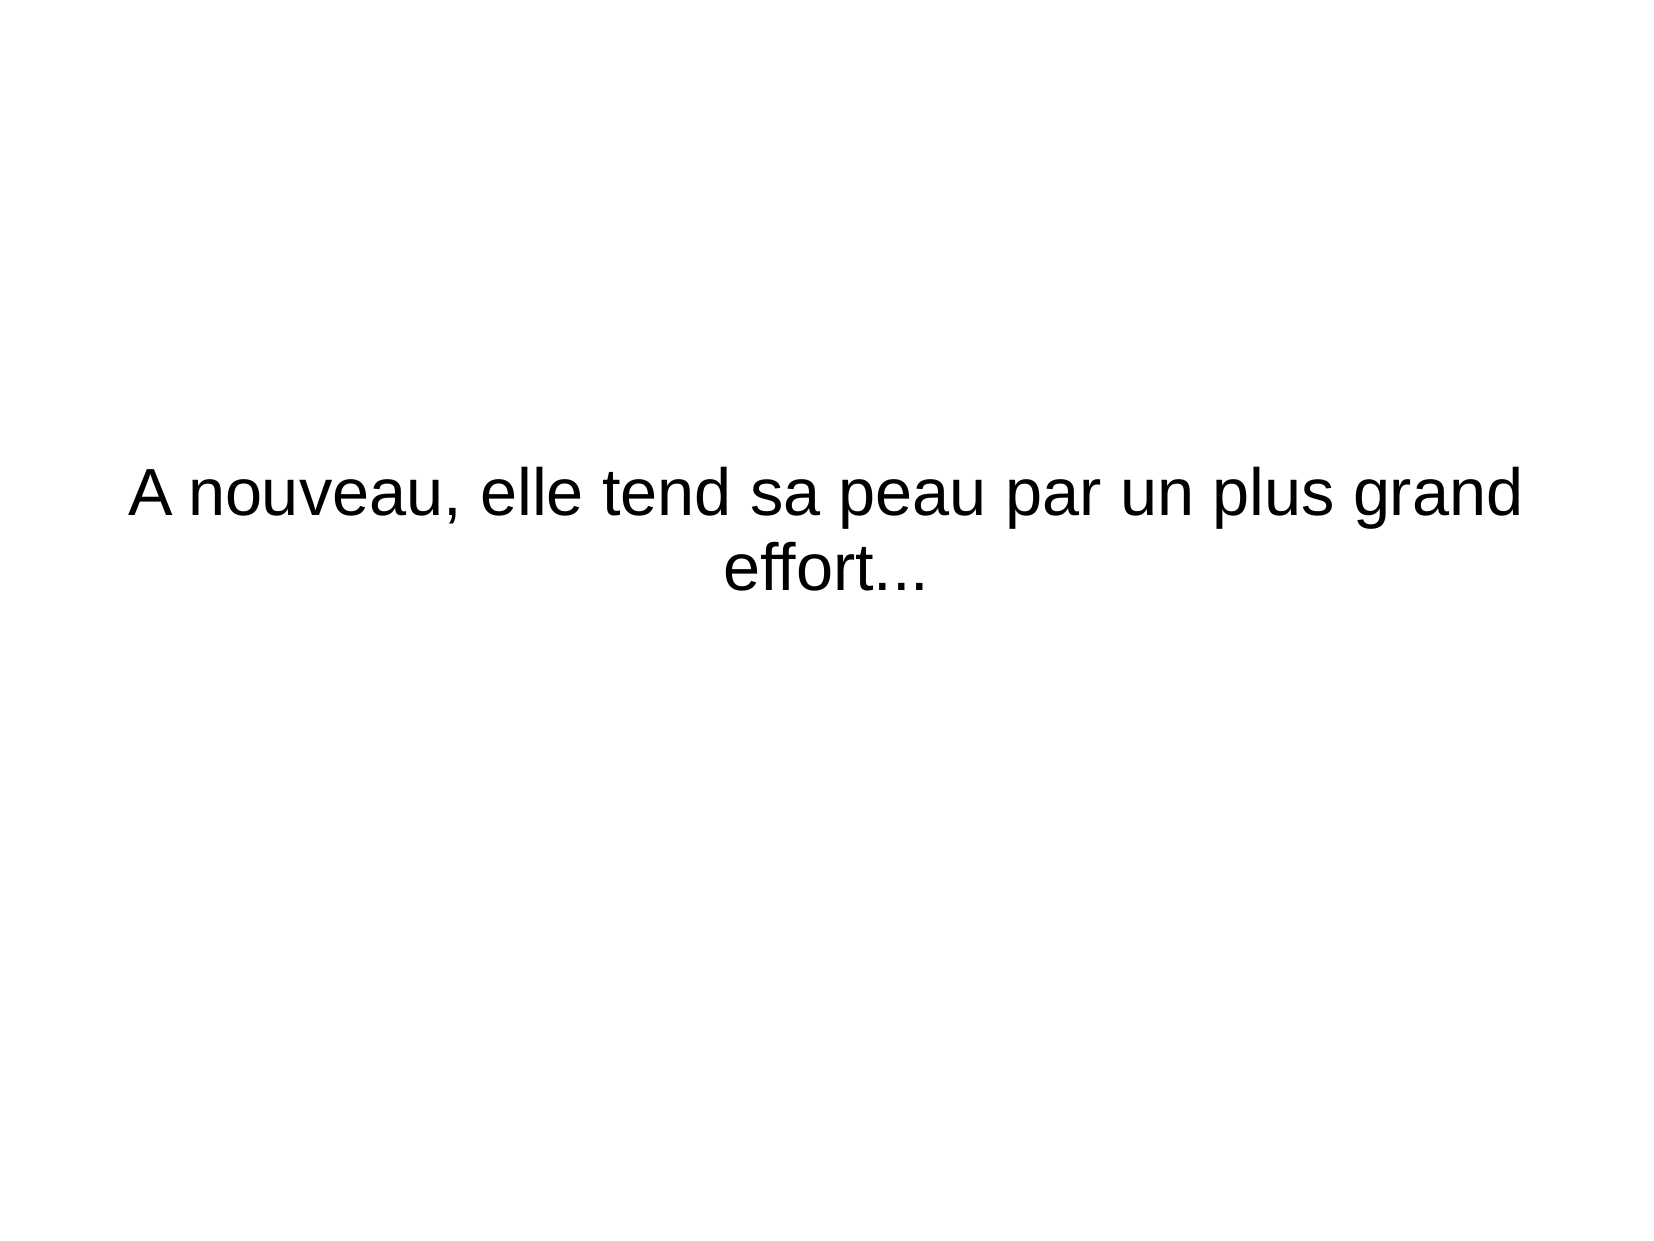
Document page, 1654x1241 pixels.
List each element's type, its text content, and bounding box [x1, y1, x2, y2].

subtitle A nouveau, elle tend sa peau par un plus grand effort... [82, 49, 1571, 1010]
